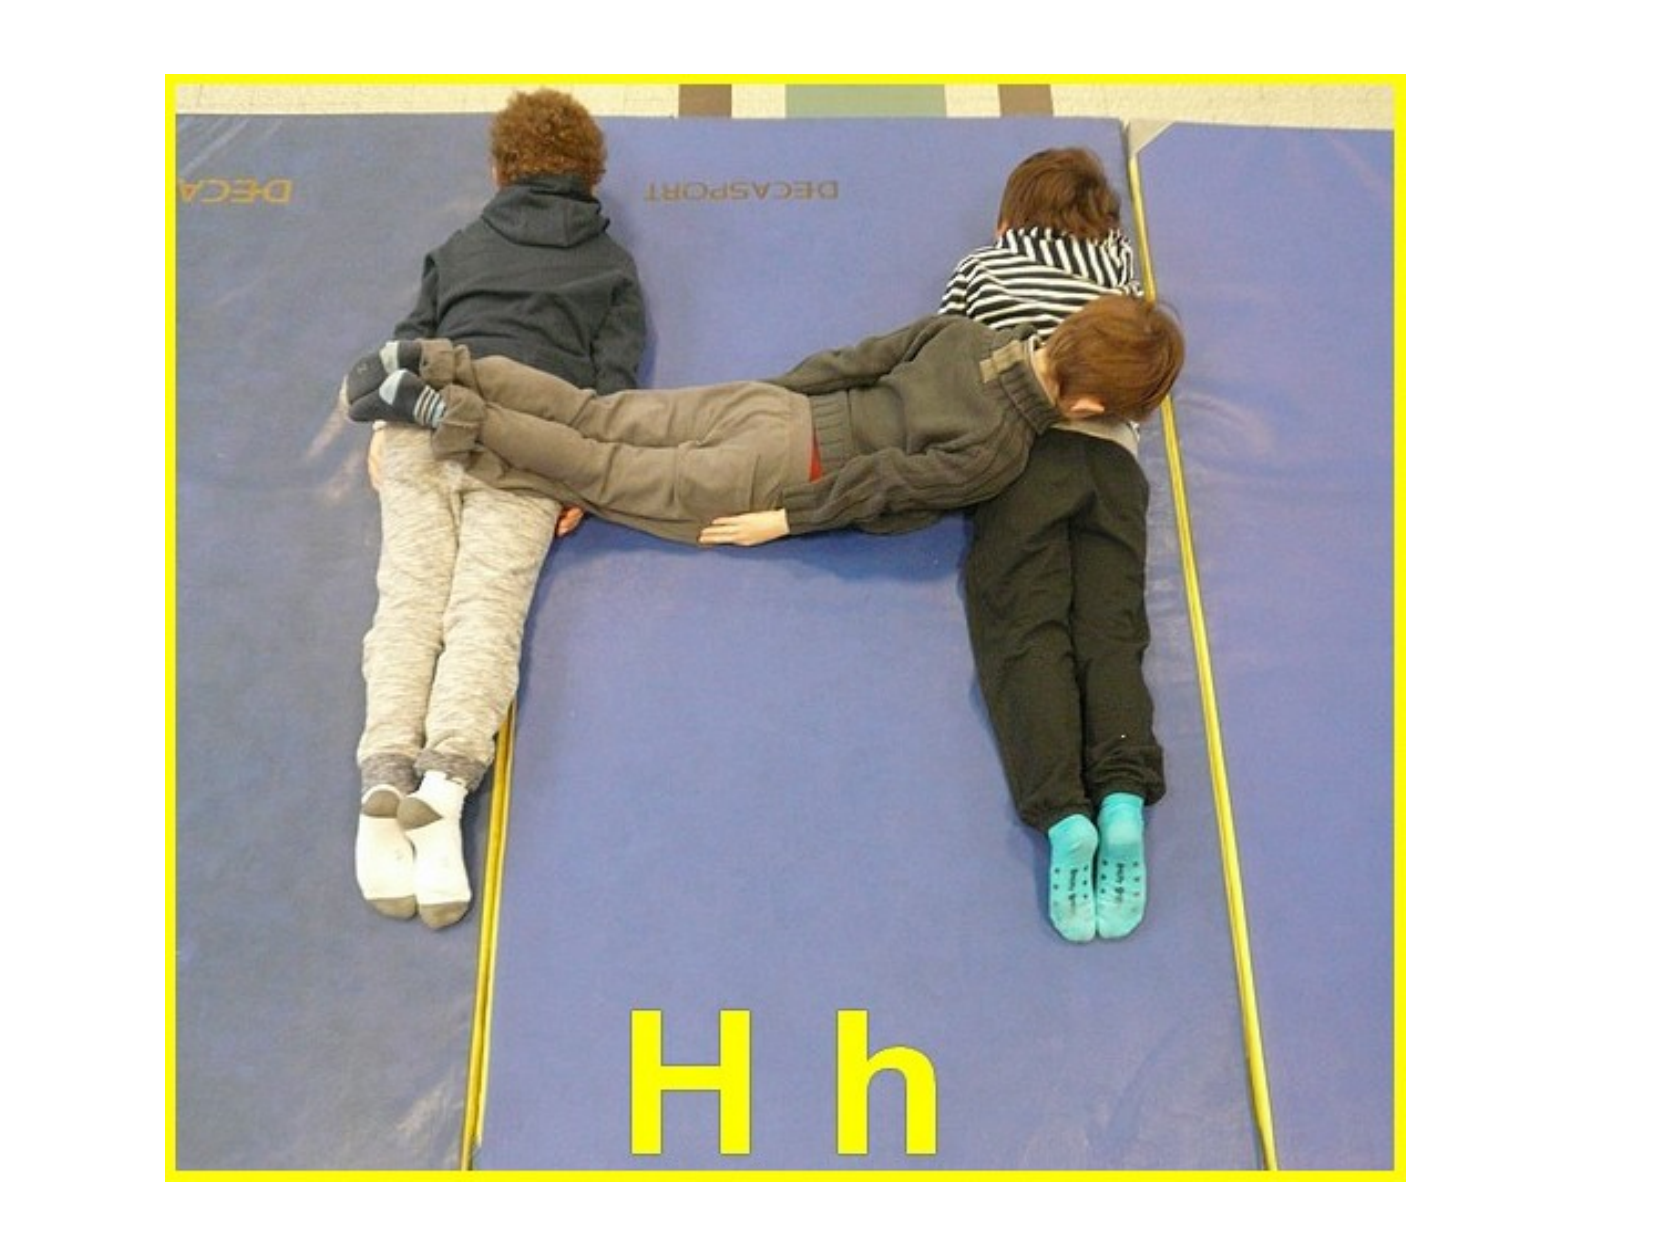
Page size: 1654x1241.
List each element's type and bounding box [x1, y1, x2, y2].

picture [165, 74, 1406, 1182]
